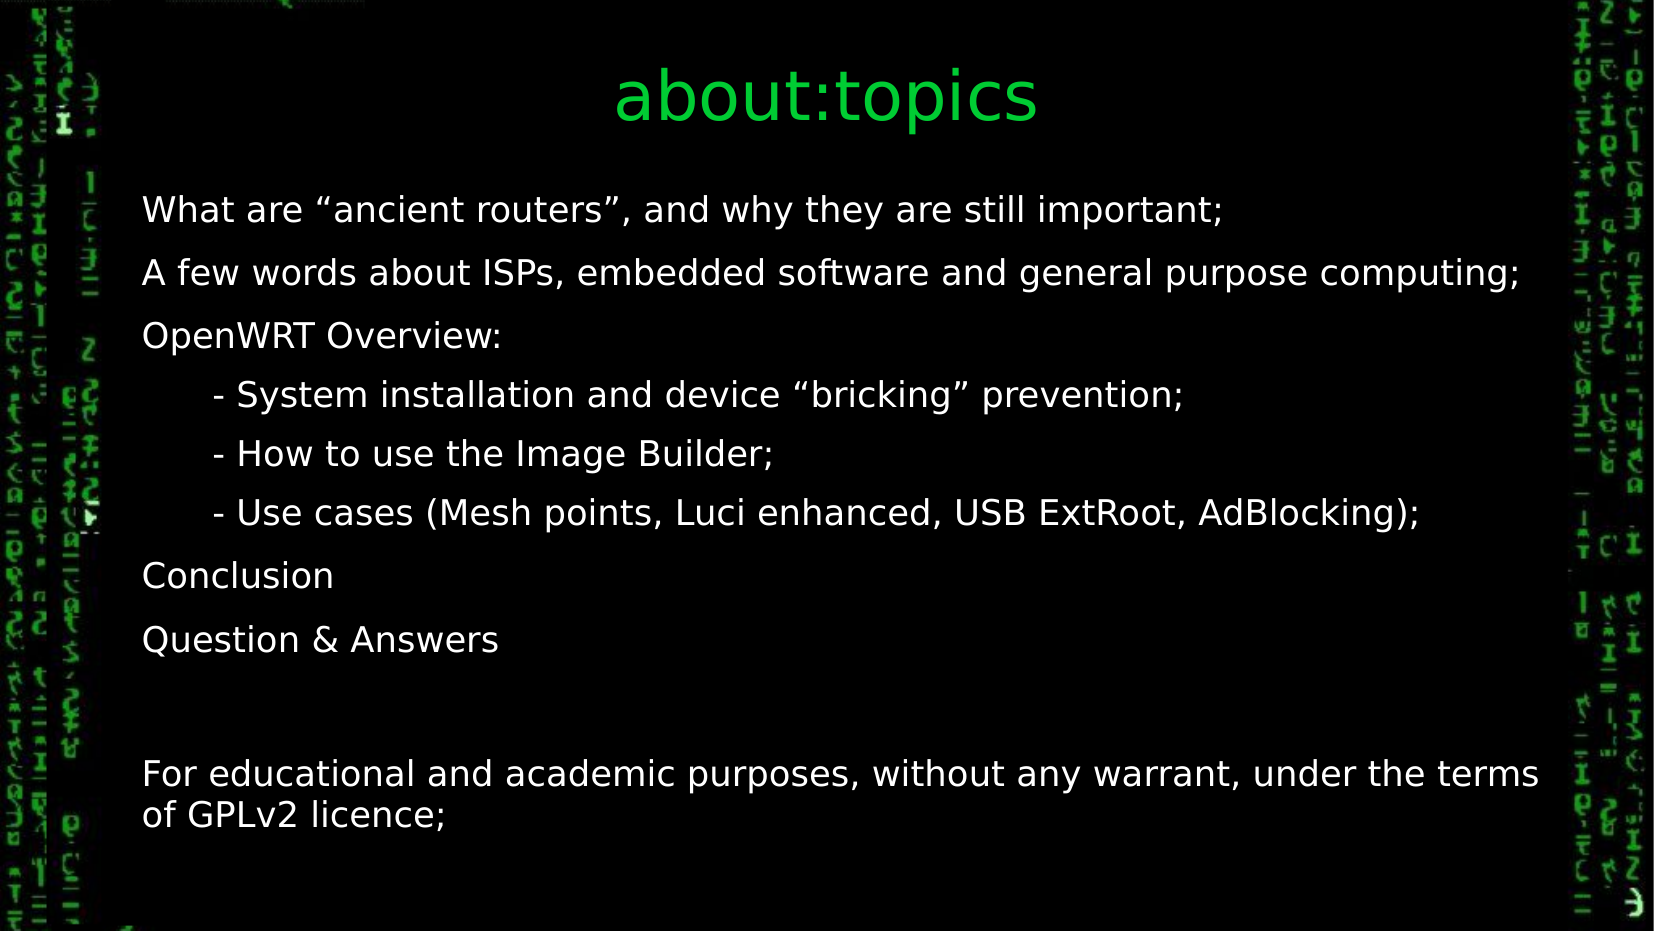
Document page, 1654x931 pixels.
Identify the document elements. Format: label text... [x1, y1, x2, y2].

title about:topics [82, 19, 1571, 175]
picture [0, 0, 1654, 931]
list What are “ancient routers”, and why they are still important; A few words about ISPs, embedded software and general purpose computing; OpenWRT Overview: - System installation and device “bricking” prevention; - How to use the Image Builder; - Use cases (Mesh points, Luci enhanced, USB ExtRoot, AdBlocking); Conclusion Question & Answers For educational and academic purposes, without any warrant, under the terms of GPLv2 licence; [70, 189, 1576, 924]
